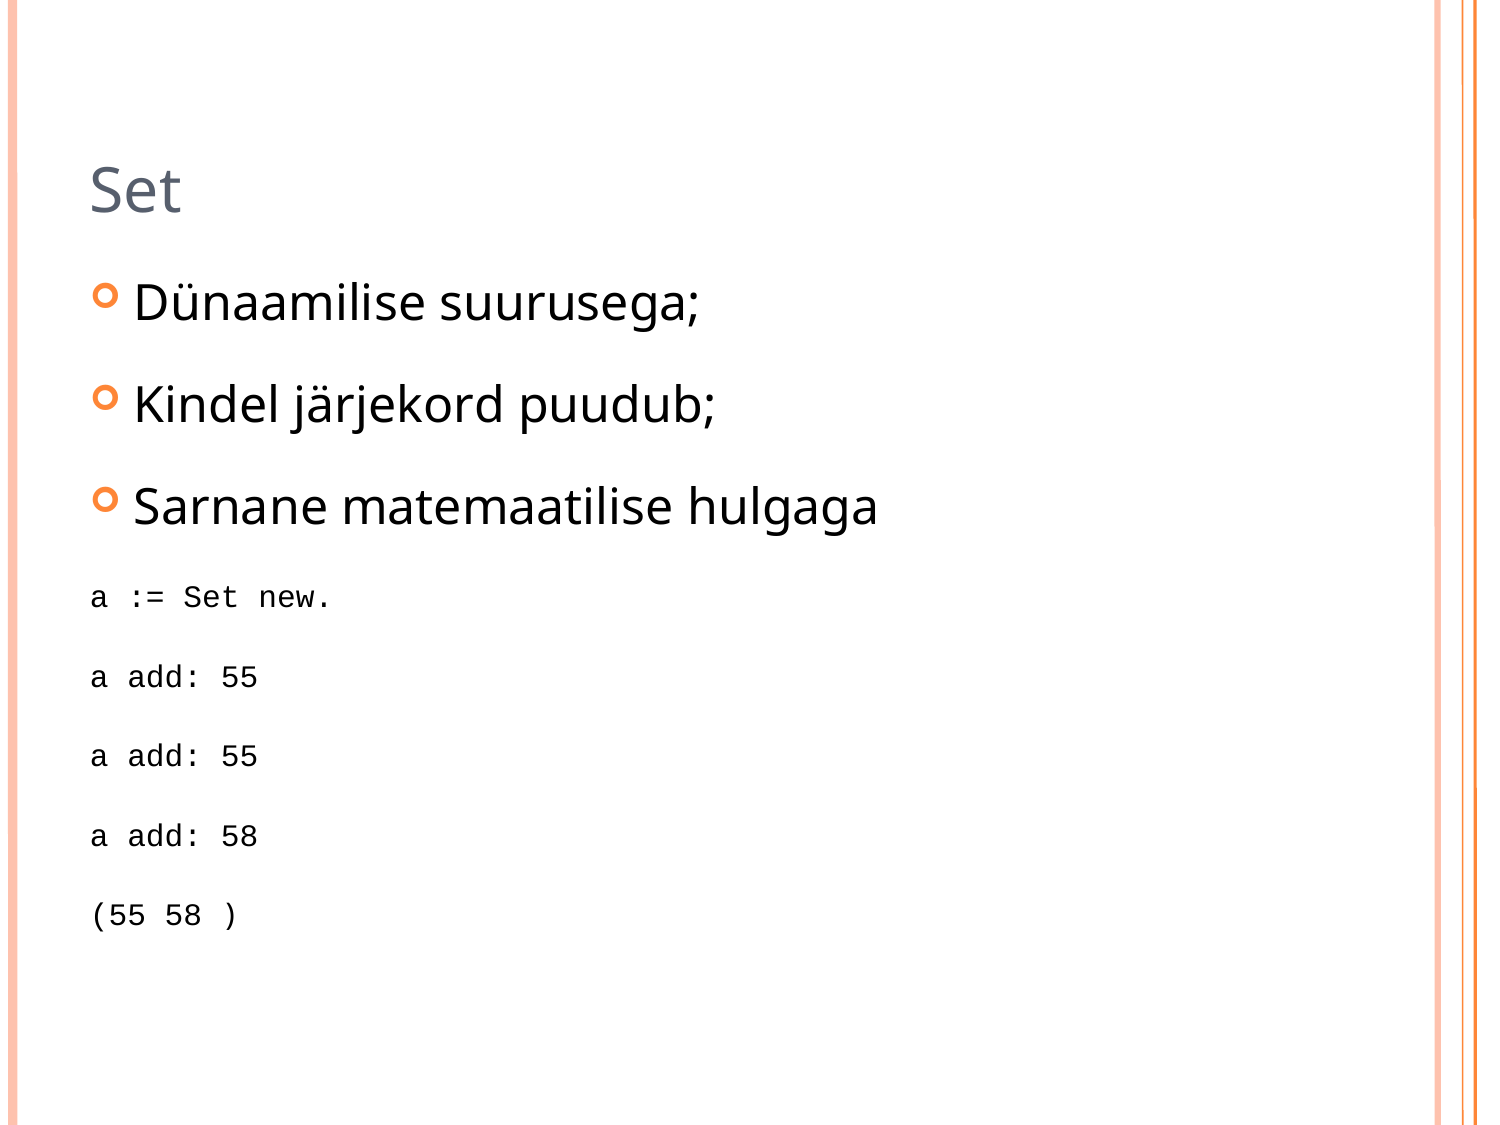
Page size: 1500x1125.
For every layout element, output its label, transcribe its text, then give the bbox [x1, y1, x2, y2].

title Set [74, 0, 1300, 233]
text_box Dünaamilise suurusega; Kindel järjekord puudub; Sarnane matemaatilise hulgaga a := Set new. a add: 55 a add: 55 a add: 58 (55 58 ) [74, 262, 1300, 1062]
